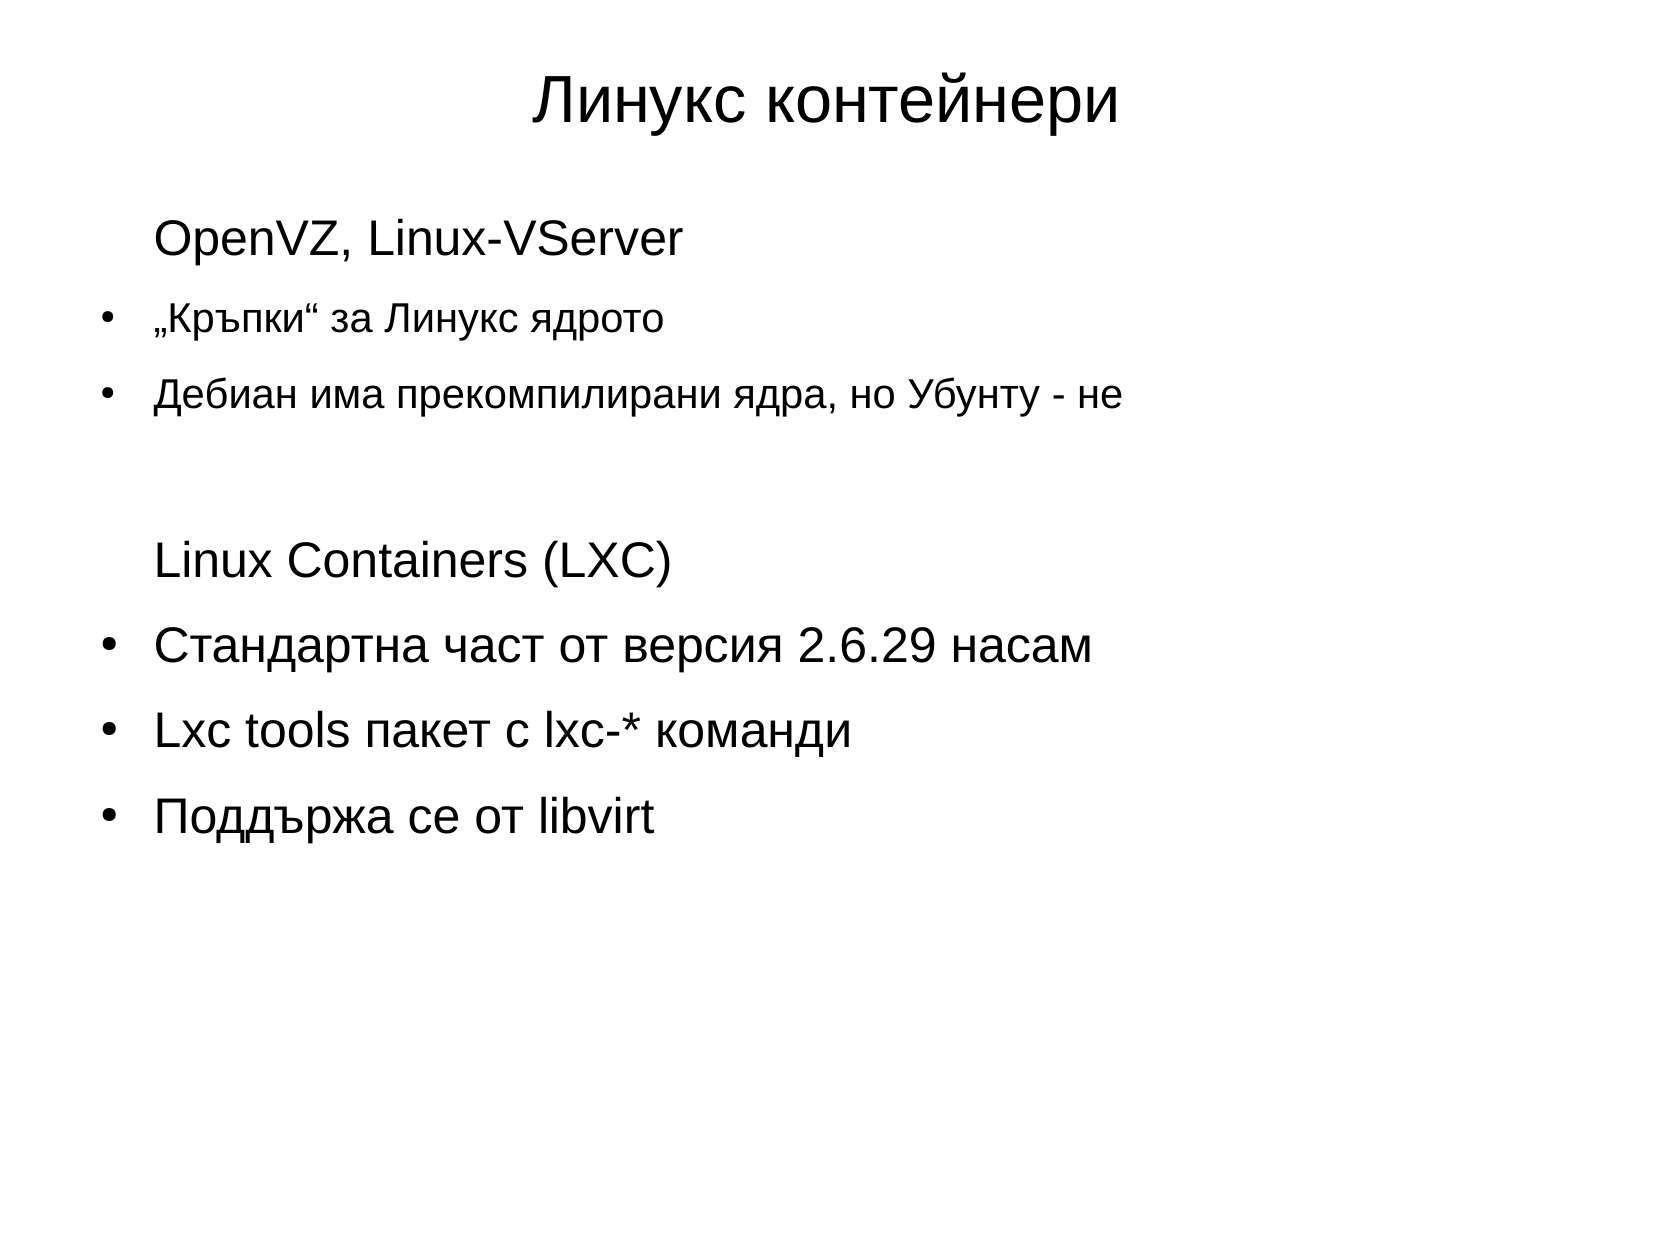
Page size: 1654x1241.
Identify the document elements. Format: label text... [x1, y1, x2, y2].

title Линукс контейнери [82, 49, 1571, 151]
list OpenVZ, Linux-VServer „Кръпки“ за Линукс ядрото Дебиан има прекомпилирани ядра, но Убунту - не Linux Containers (LXC) Стандартна част от версия 2.6.29 насам Lxc tools пакет с lxc-* команди Поддържа се от libvirt [82, 210, 1571, 1111]
